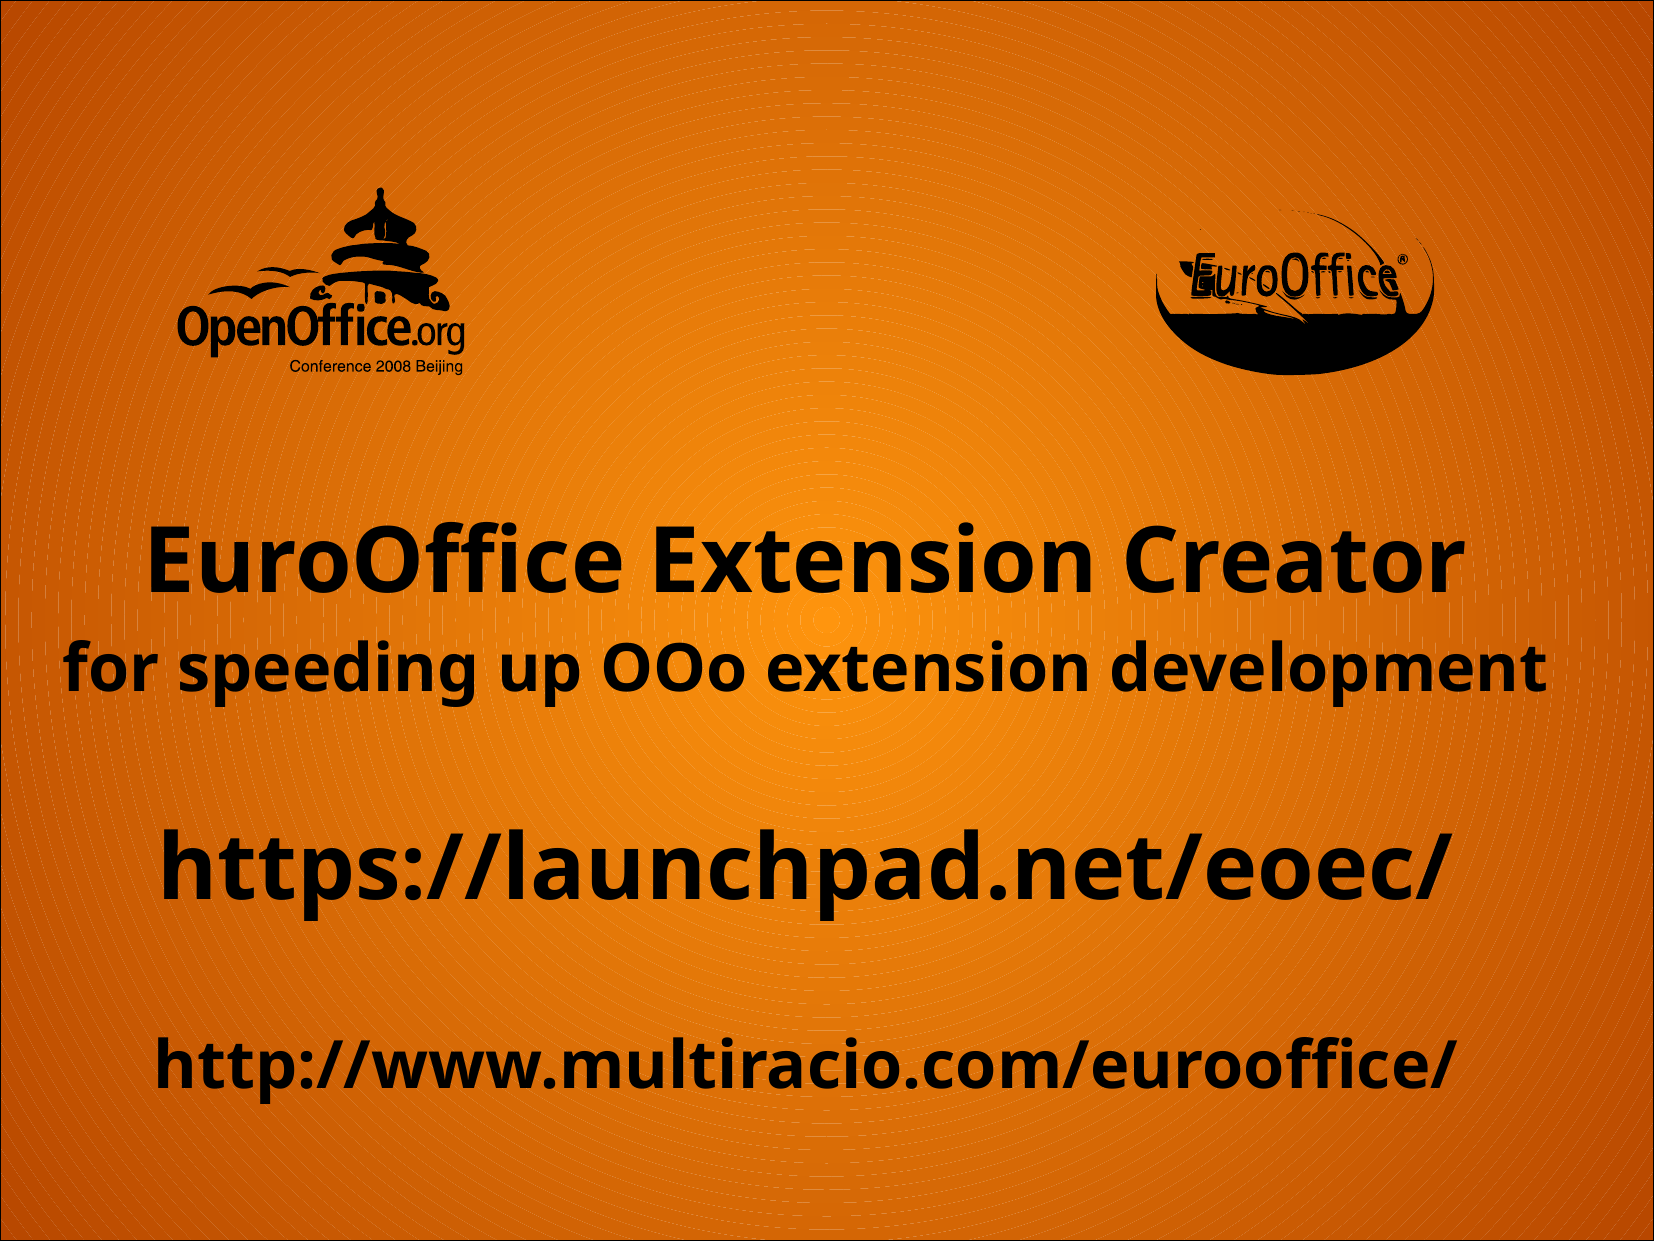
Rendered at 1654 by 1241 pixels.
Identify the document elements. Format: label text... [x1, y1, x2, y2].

text_box EuroOffice Extension Creator for speeding up OOo extension development https://launchpad.net/eoec/ http://www.multiracio.com/eurooffice/ [37, 487, 1576, 1126]
